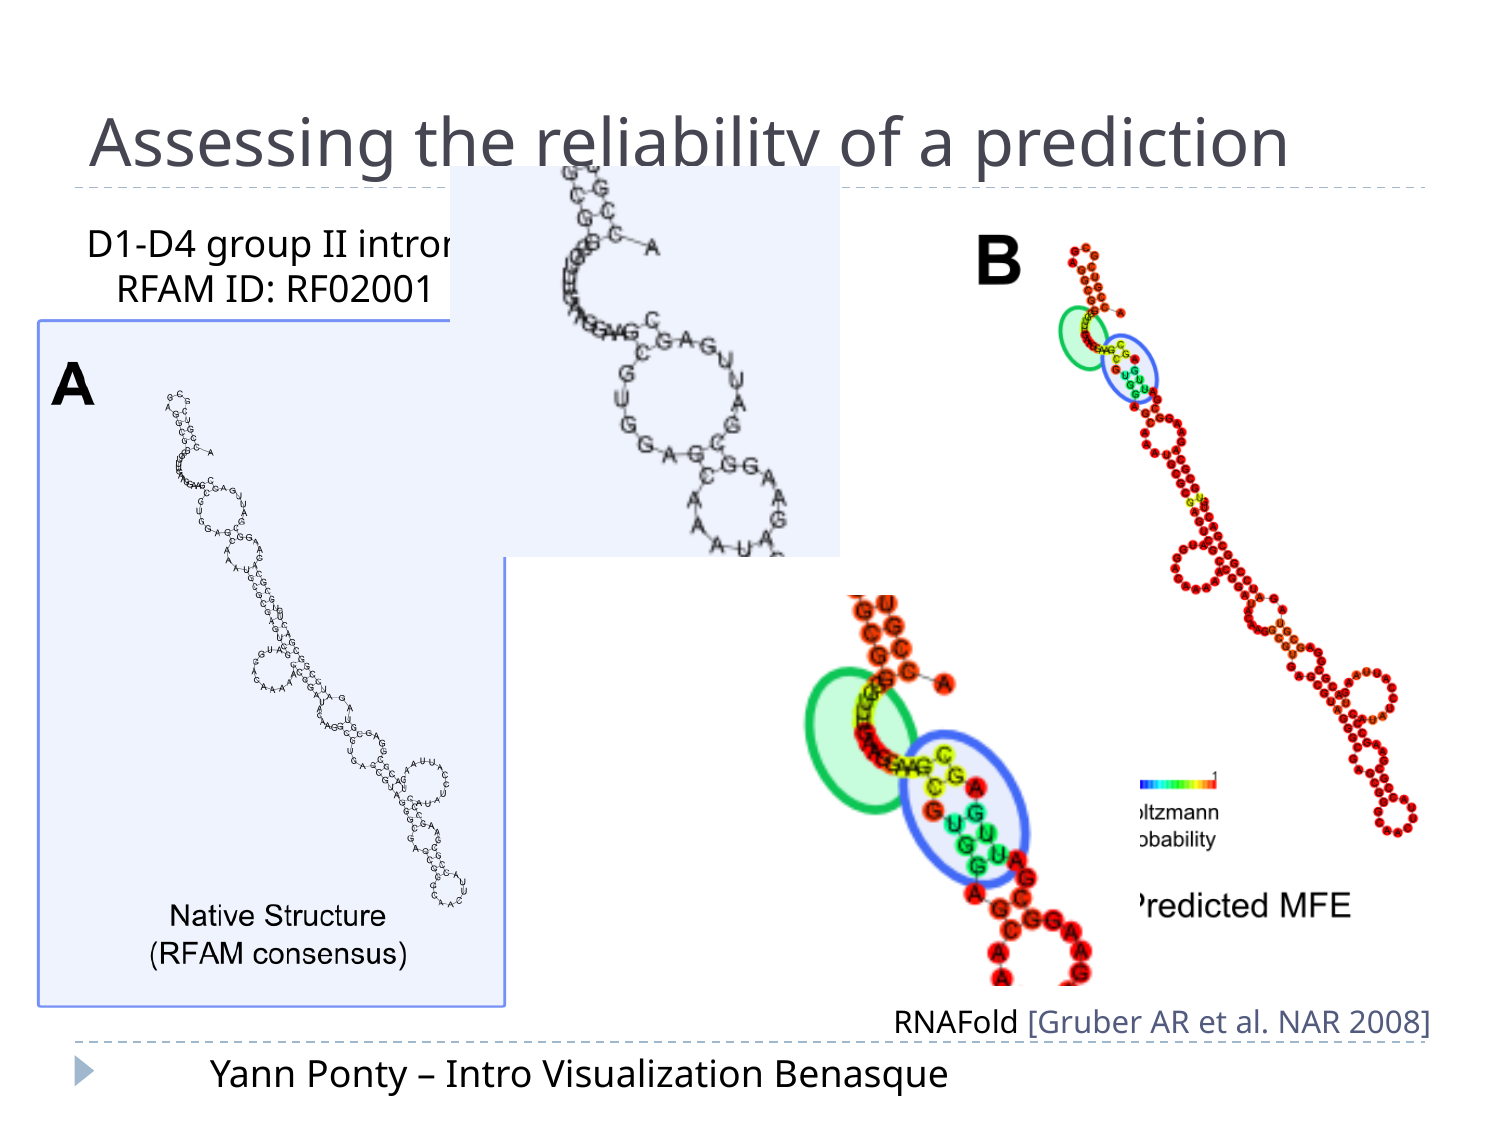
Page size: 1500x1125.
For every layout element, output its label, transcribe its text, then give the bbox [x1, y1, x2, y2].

title Assessing the reliability of a prediction [75, 24, 1425, 188]
text_box RNAFold [Gruber AR et al. NAR 2008] [875, 994, 1450, 1047]
picture [17, 166, 840, 1025]
text_box D1-D4 group II intron RFAM ID: RF02001 [56, 212, 450, 318]
picture [750, 215, 1448, 986]
